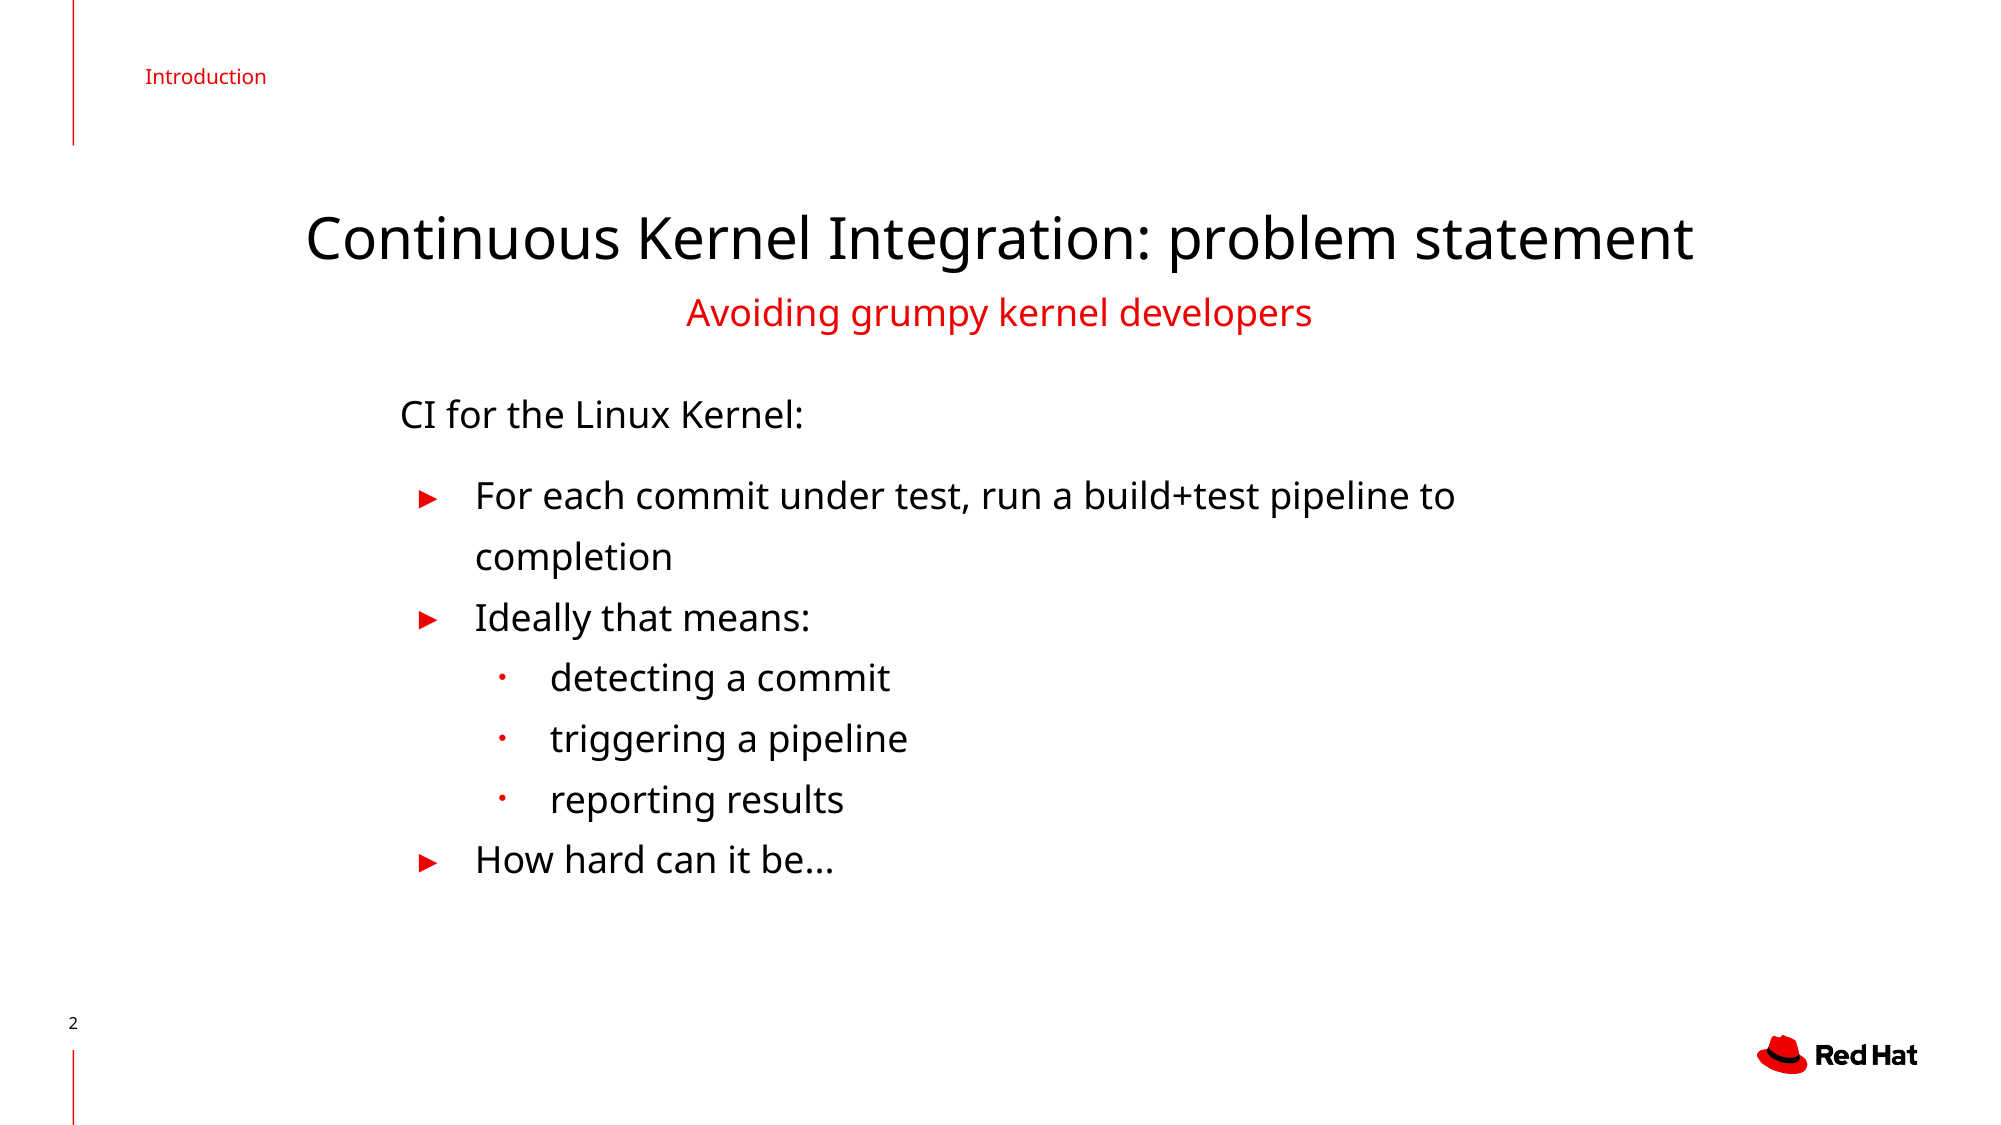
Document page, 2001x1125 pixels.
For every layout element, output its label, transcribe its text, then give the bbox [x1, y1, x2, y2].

title Continuous Kernel Integration: problem statement [145, 180, 1855, 271]
picture [1757, 1035, 1918, 1074]
subtitle Introduction [73, 9, 919, 143]
list CI for the Linux Kernel: For each commit under test, run a build+test pipeline to completion Ideally that means: detecting a commit triggering a pipeline reporting results How hard can it be... [399, 375, 1600, 975]
slide_number <number> [13, 1012, 134, 1036]
subtitle Avoiding grumpy kernel developers [145, 271, 1855, 320]
